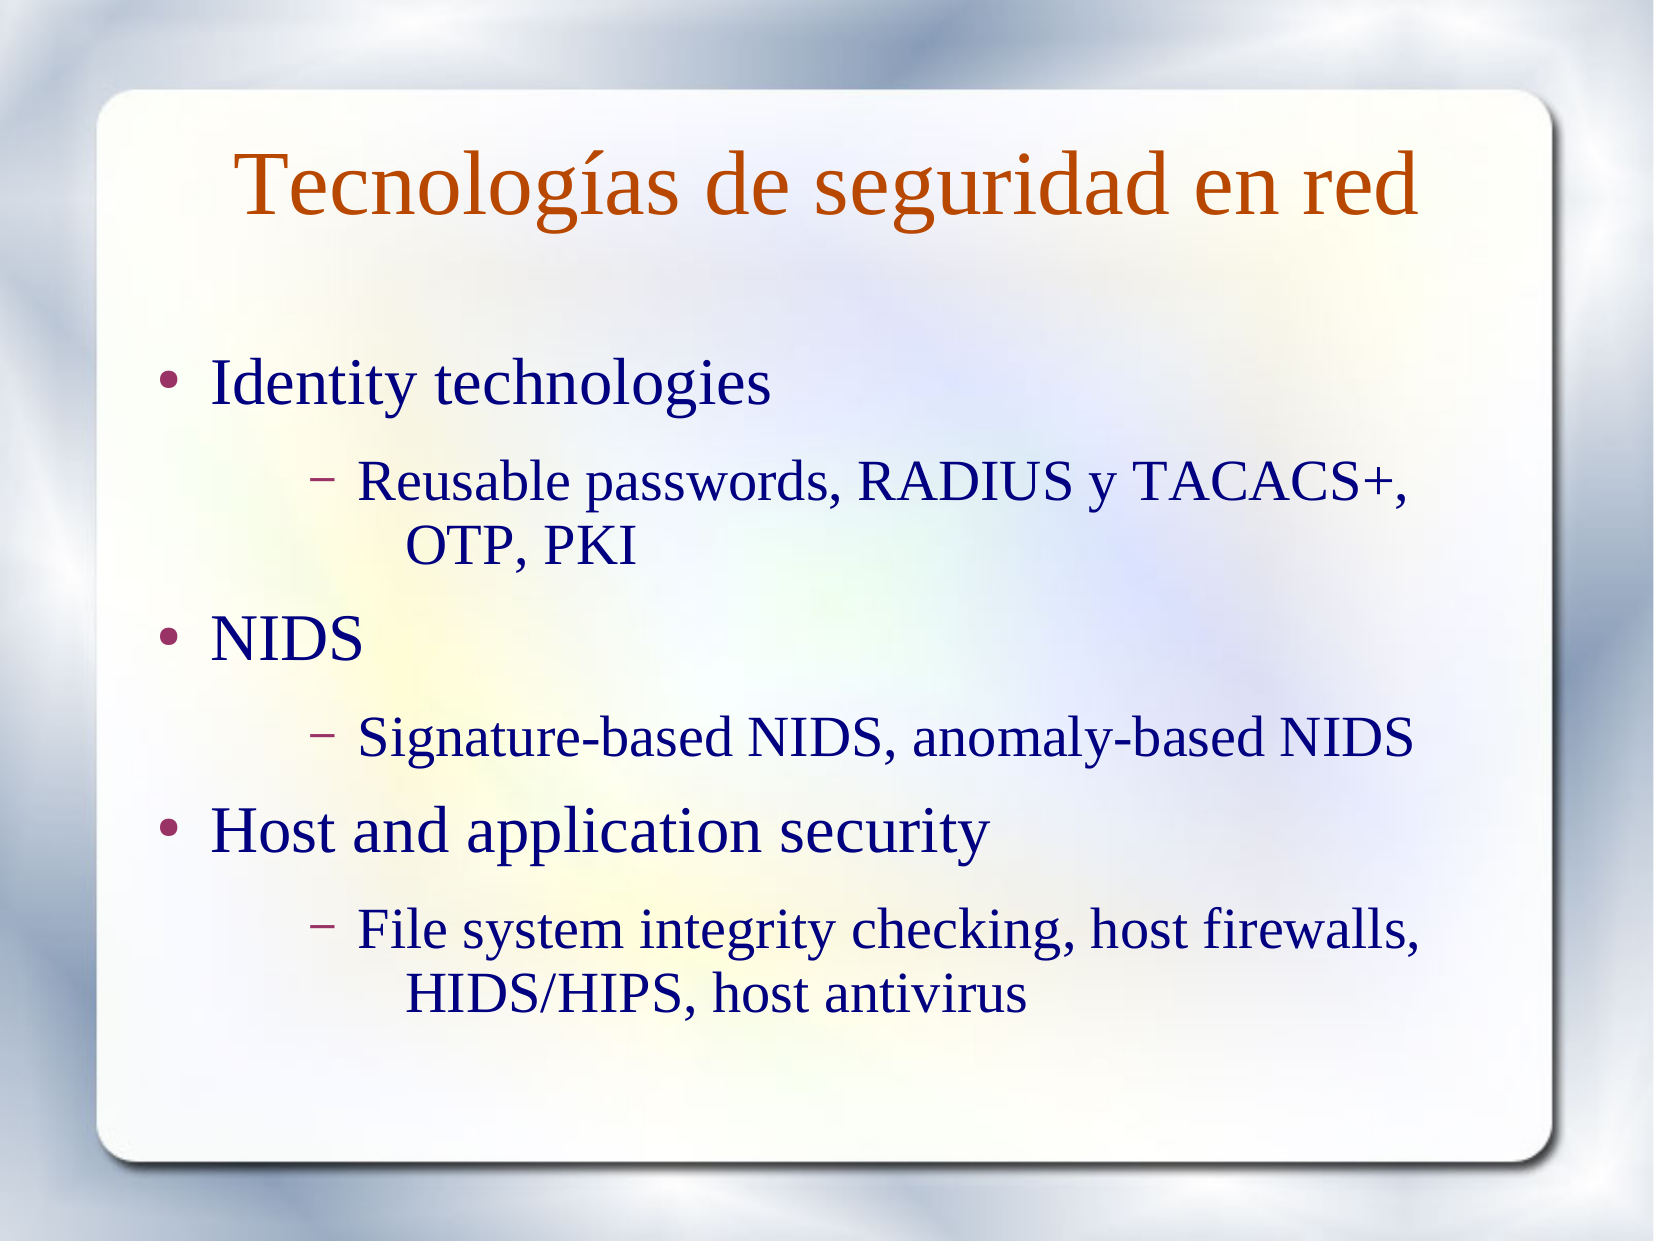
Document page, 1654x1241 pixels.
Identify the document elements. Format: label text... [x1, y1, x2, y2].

title Tecnologías de seguridad en red [121, 132, 1534, 235]
list Identity technologies Reusable passwords, RADIUS y TACACS+, OTP, PKI NIDS Signature-based NIDS, anomaly-based NIDS Host and application security File system integrity checking, host firewalls, HIDS/HIPS, host antivirus [121, 344, 1534, 1149]
picture [0, 0, 1654, 1241]
